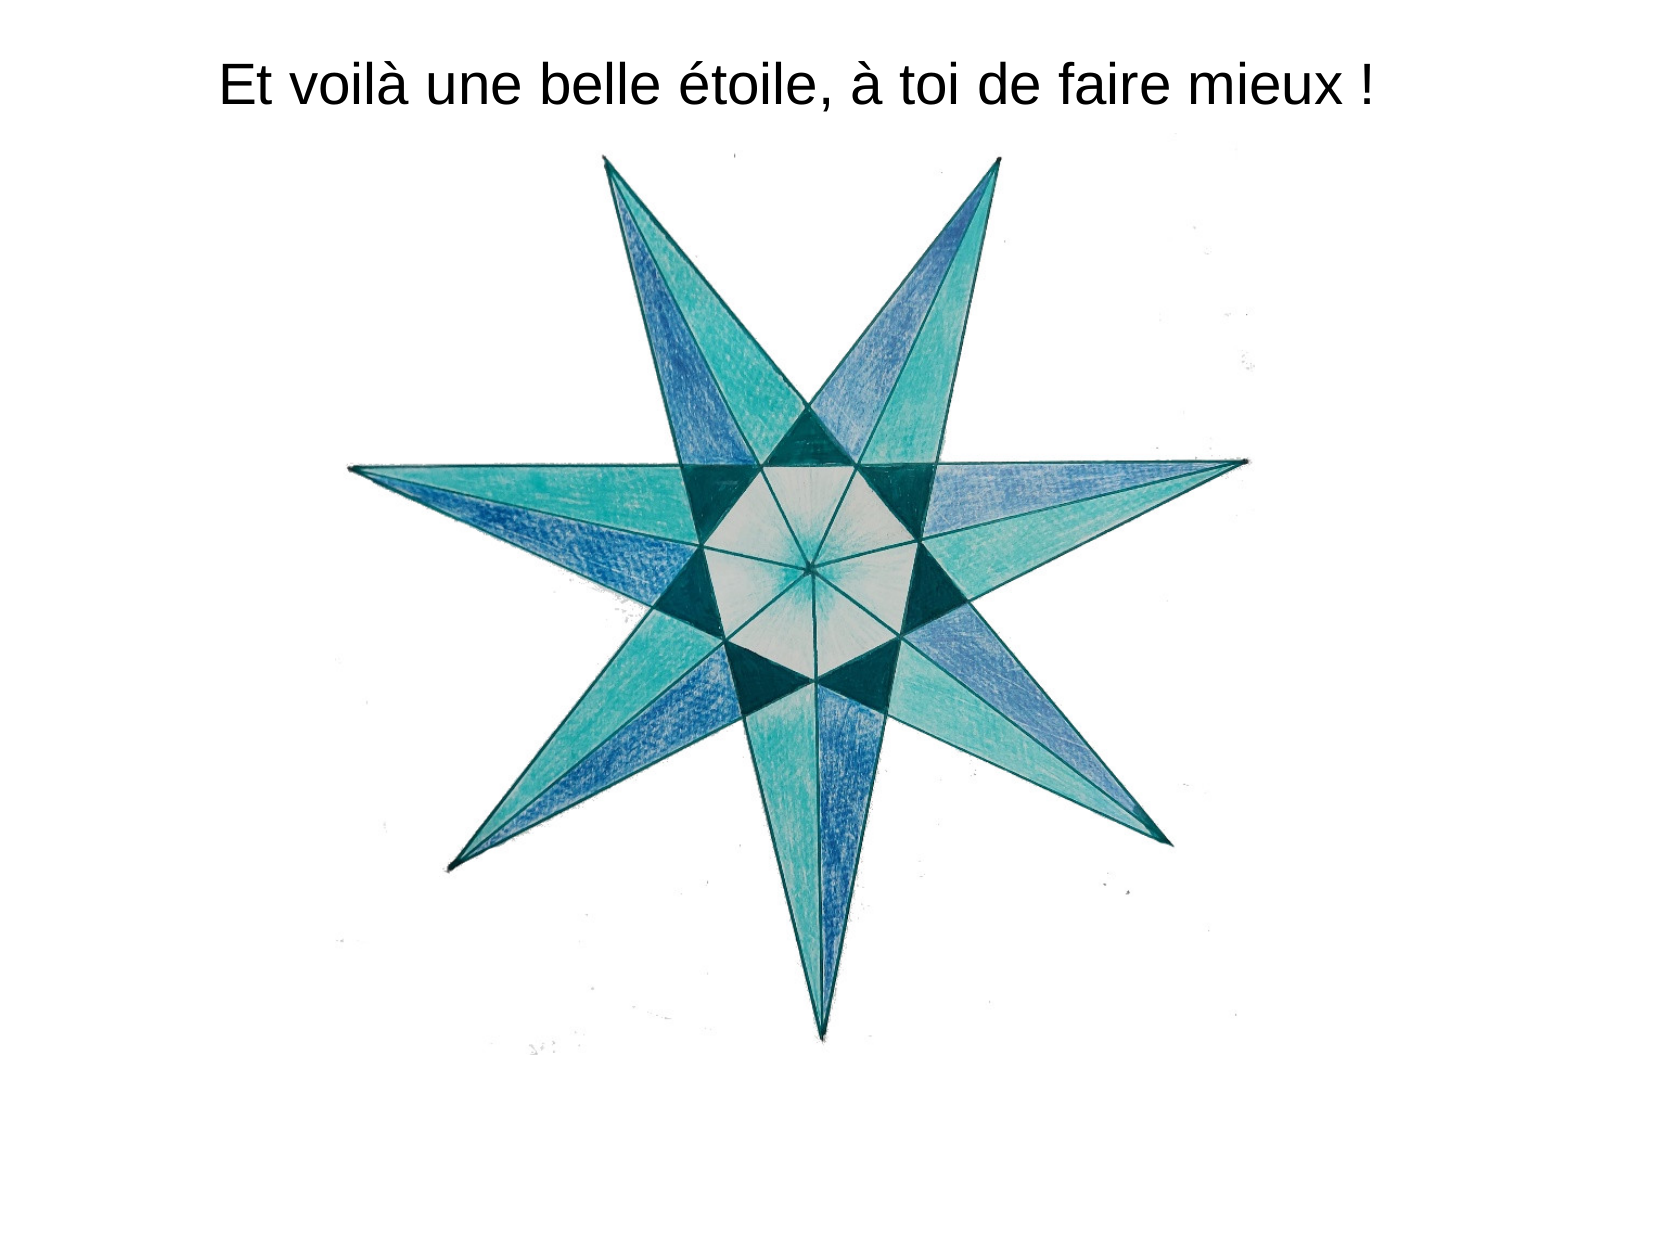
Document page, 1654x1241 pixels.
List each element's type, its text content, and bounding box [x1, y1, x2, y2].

title Et voilà une belle étoile, à toi de faire mieux ! [53, 44, 1542, 123]
picture [335, 133, 1257, 1055]
